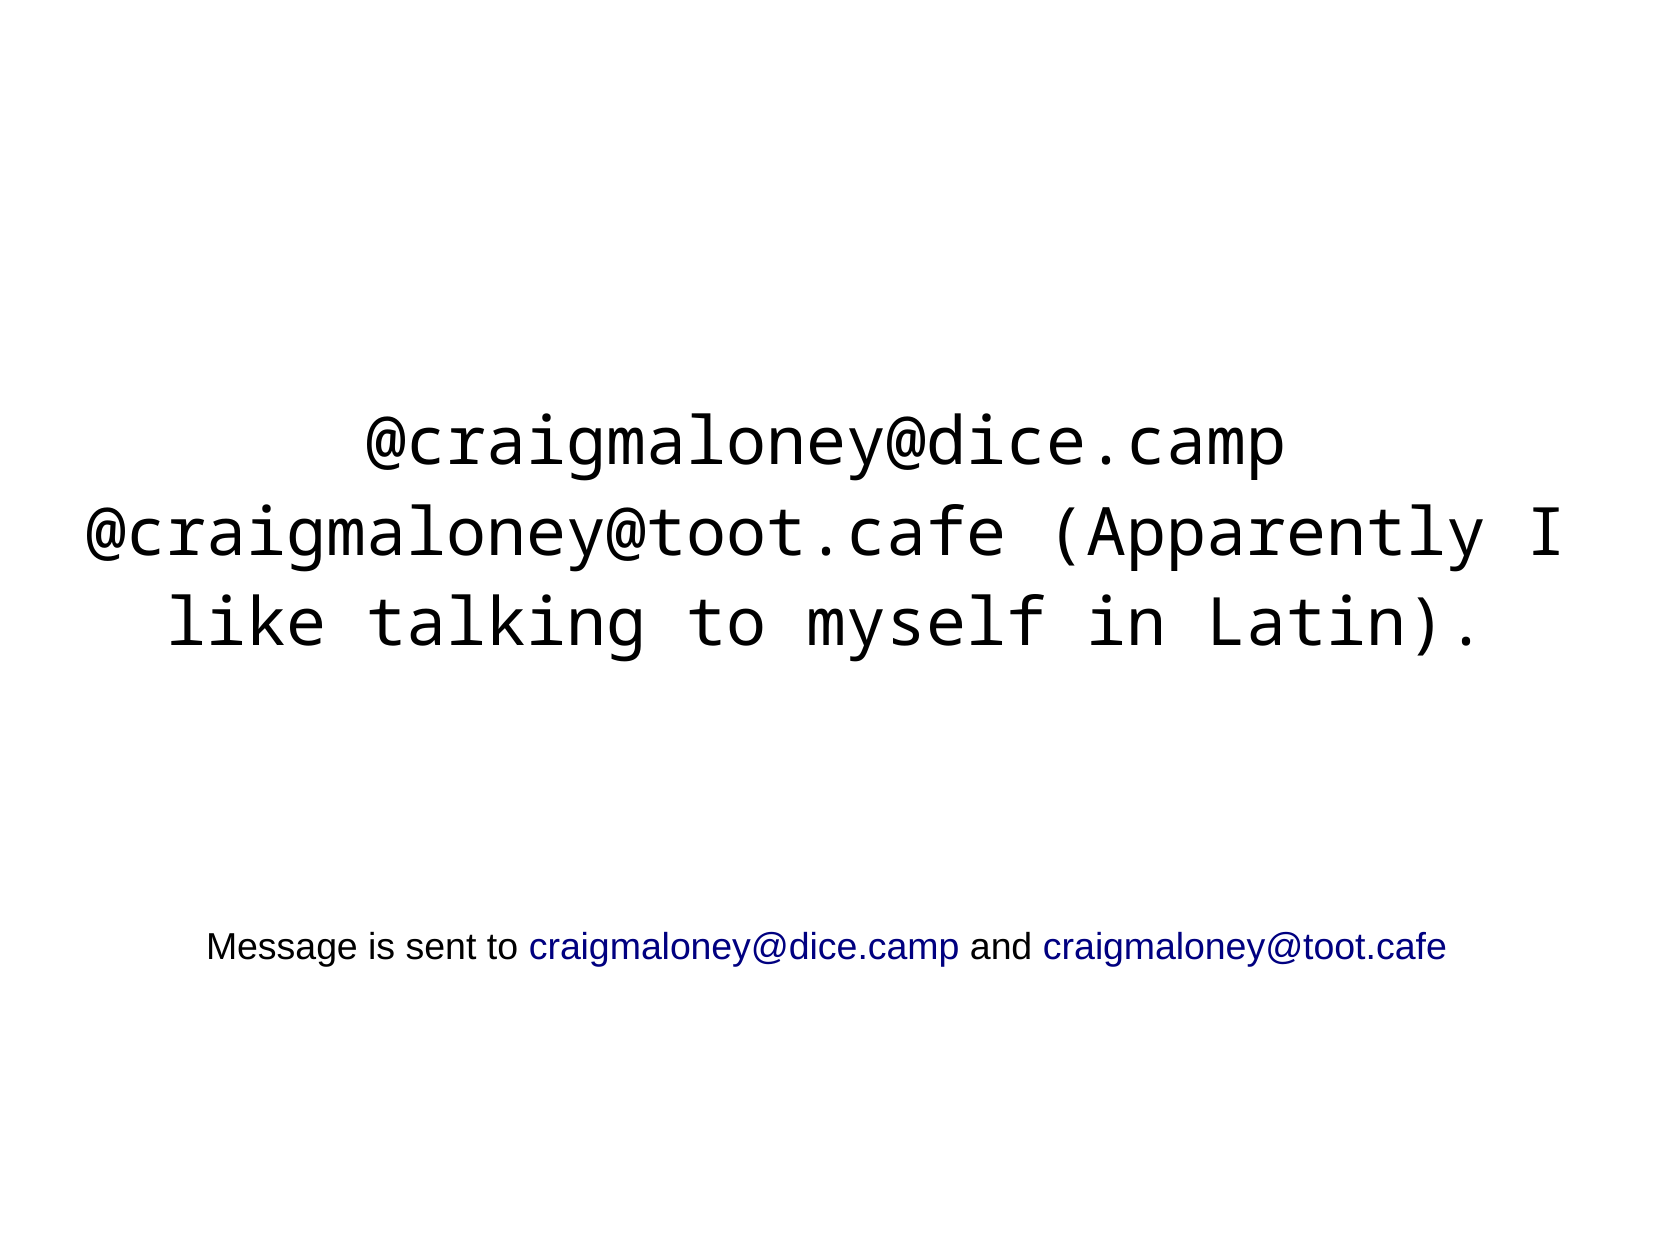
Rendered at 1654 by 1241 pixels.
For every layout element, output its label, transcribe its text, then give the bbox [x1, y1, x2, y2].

text_box Message is sent to craigmaloney@dice.camp and craigmaloney@toot.cafe [191, 917, 1463, 975]
subtitle @craigmaloney@dice.camp @craigmaloney@toot.cafe (Apparently I like talking to myself in Latin). [82, 49, 1571, 1010]
